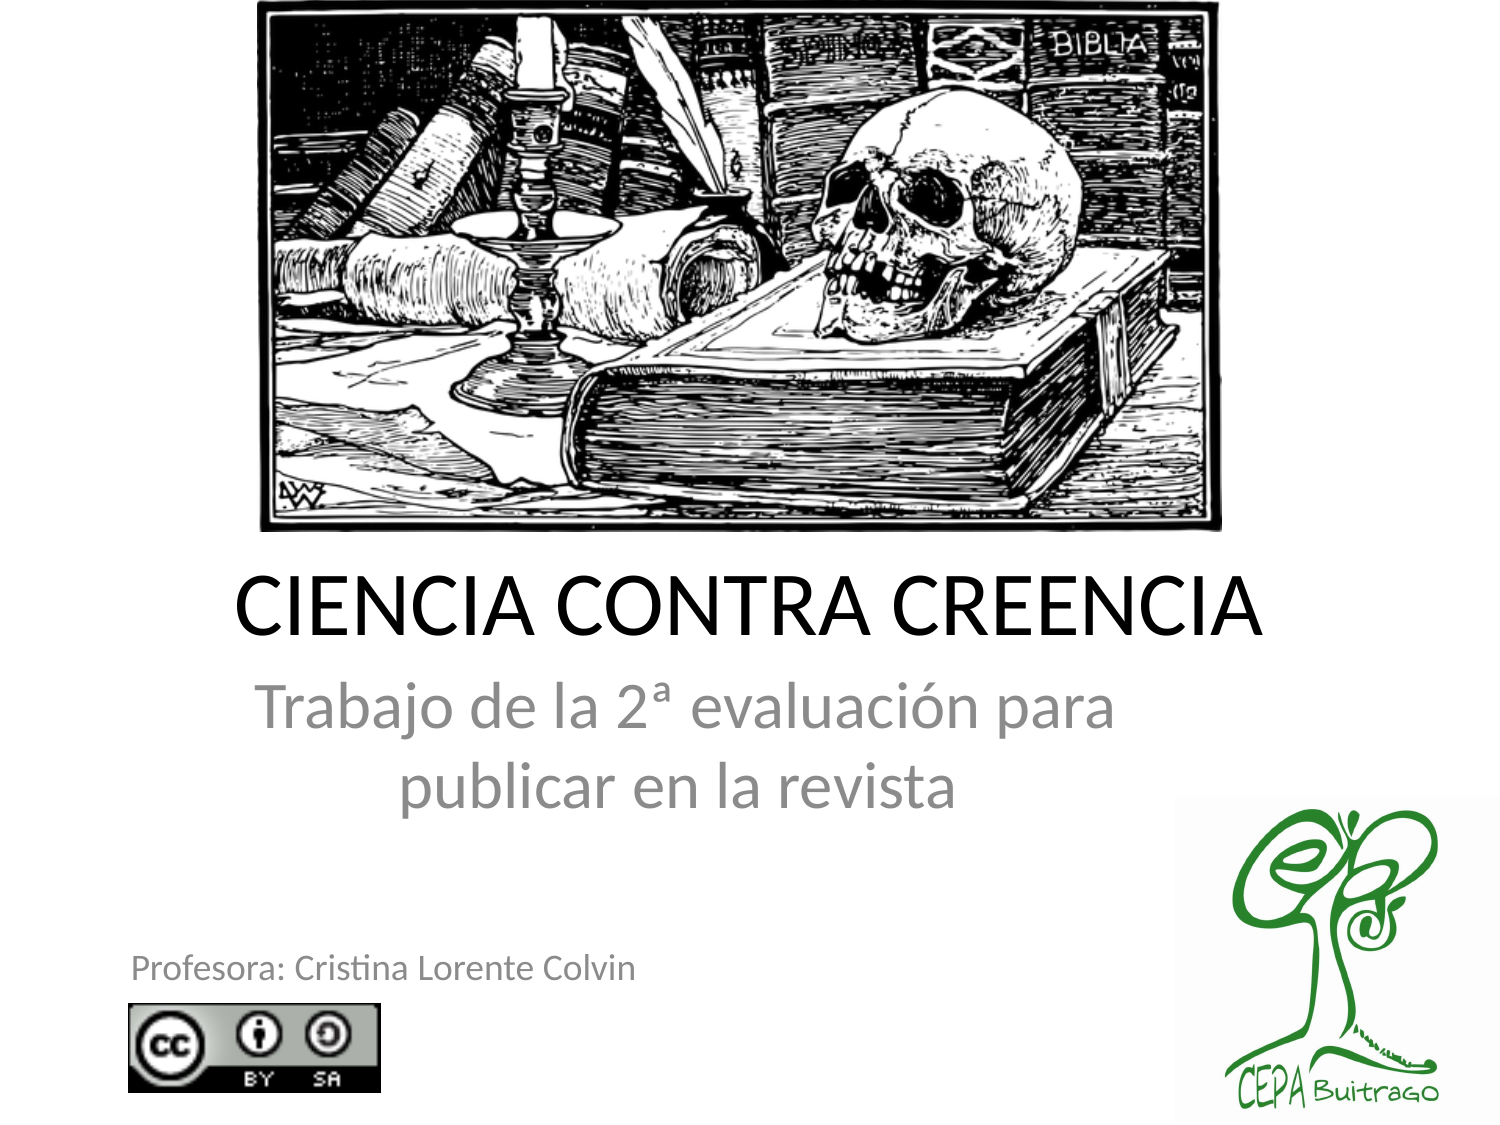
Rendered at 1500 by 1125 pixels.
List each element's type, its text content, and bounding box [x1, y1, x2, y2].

subtitle Trabajo de la 2ª evaluación para publicar en la revista [160, 561, 1211, 849]
picture [257, 0, 1222, 532]
text_box Profesora: Cristina Lorente Colvin [59, 944, 709, 1100]
picture [1175, 797, 1500, 1123]
title CIENCIA CONTRA CREENCIA [112, 349, 1388, 739]
picture [128, 1003, 381, 1093]
